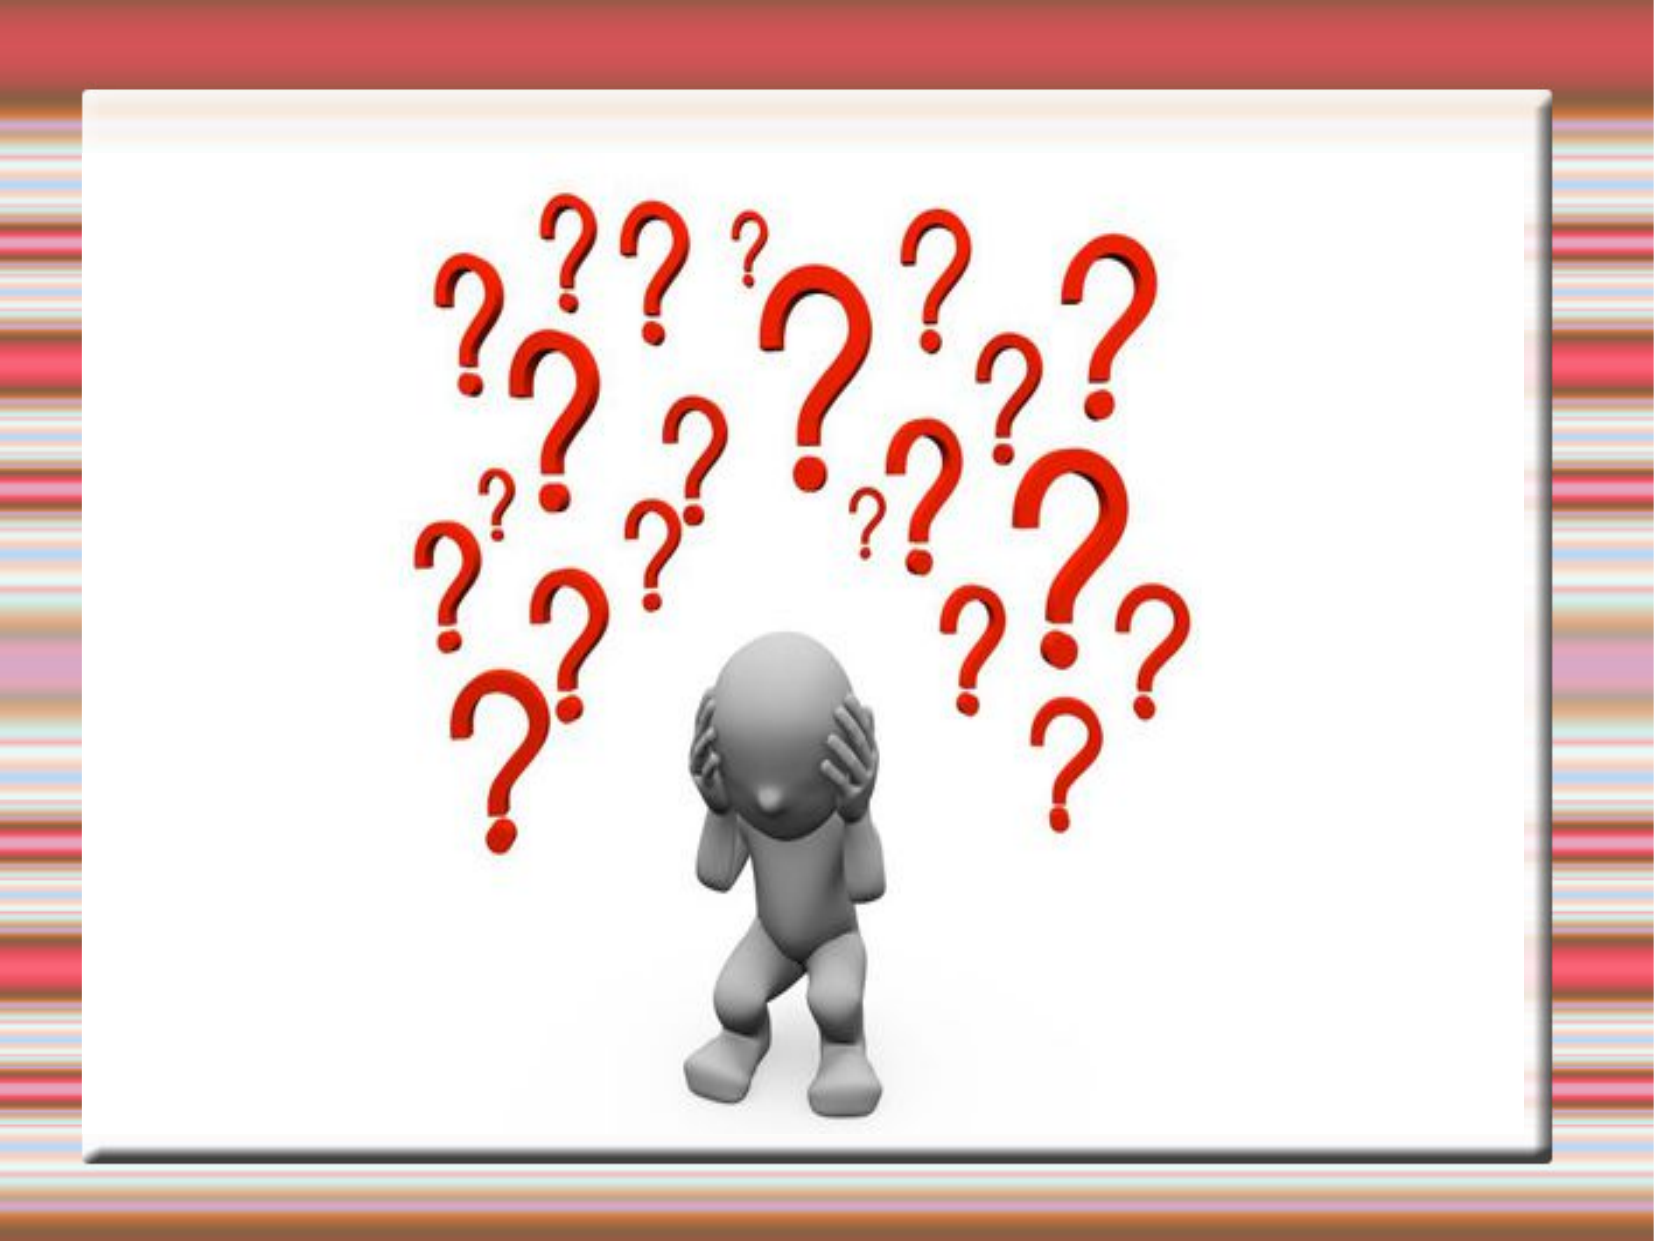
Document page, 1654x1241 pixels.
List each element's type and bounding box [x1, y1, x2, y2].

picture [82, 153, 1524, 1134]
